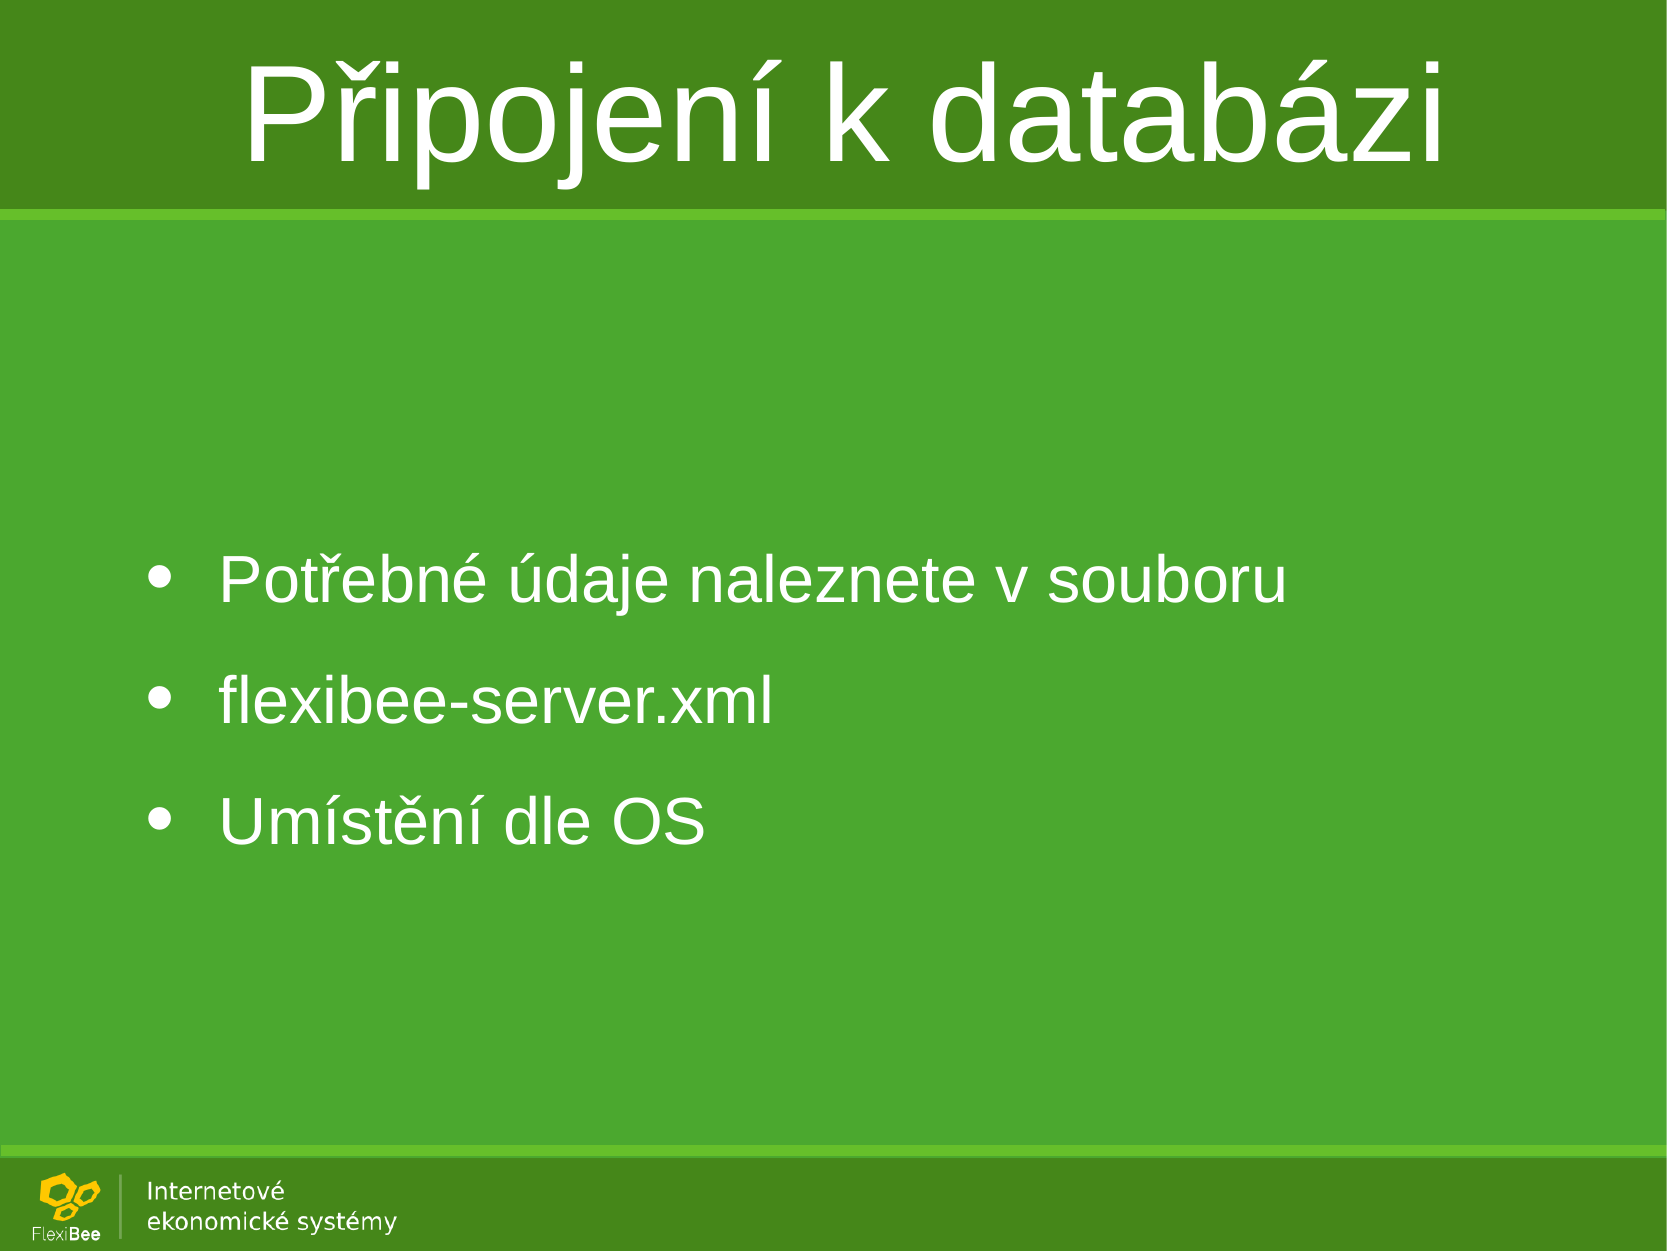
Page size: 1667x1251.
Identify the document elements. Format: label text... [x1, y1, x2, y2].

list Potřebné údaje naleznete v souboru flexibee-server.xml Umístění dle OS [106, 295, 1560, 1099]
title Připojení k databázi [118, 0, 1571, 361]
picture [0, 0, 1667, 1251]
